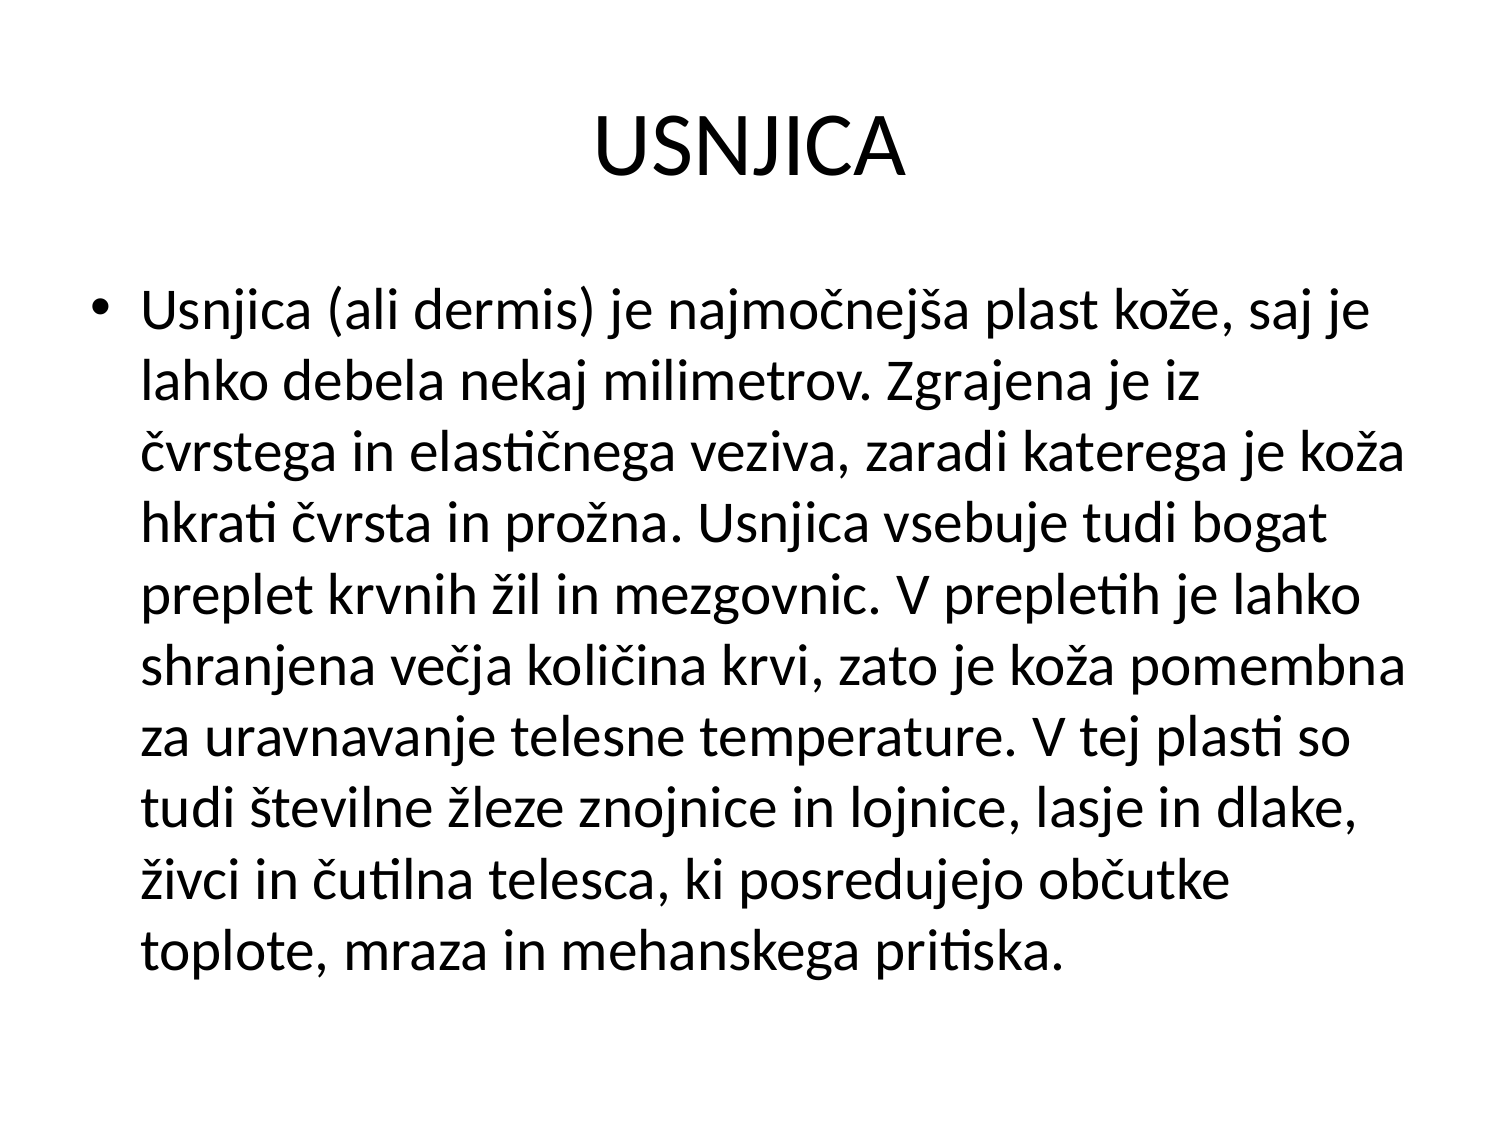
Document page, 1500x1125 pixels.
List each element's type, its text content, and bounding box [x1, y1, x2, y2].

list Usnjica (ali dermis) je najmočnejša plast kože, saj je lahko debela nekaj milimetrov. Zgrajena je iz čvrstega in elastičnega veziva, zaradi katerega je koža hkrati čvrsta in prožna. Usnjica vsebuje tudi bogat preplet krvnih žil in mezgovnic. V prepletih je lahko shranjena večja količina krvi, zato je koža pomembna za uravnavanje telesne temperature. V tej plasti so tudi številne žleze znojnice in lojnice, lasje in dlake, živci in čutilna telesca, ki posredujejo občutke toplote, mraza in mehanskega pritiska. [75, 262, 1425, 1005]
title USNJICA [75, 45, 1425, 233]
